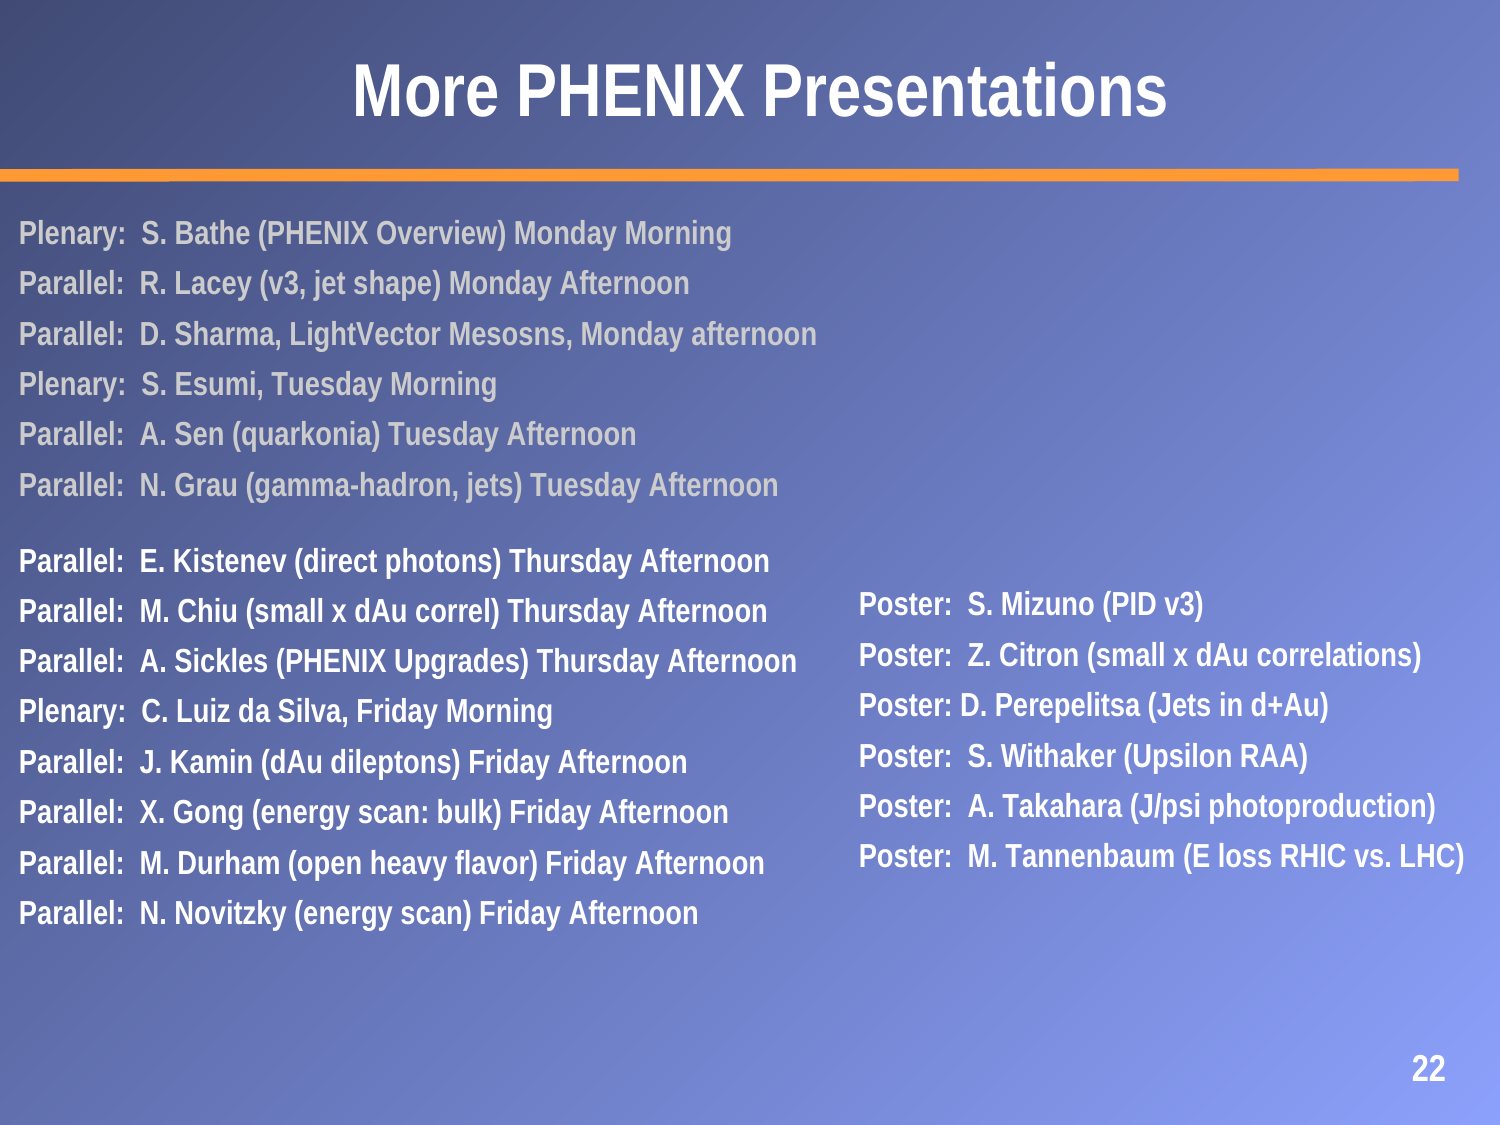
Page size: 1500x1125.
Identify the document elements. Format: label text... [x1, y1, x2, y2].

text_box Plenary: S. Bathe (PHENIX Overview) Monday Morning Parallel: R. Lacey (v3, jet shape) Monday Afternoon Parallel: D. Sharma, LightVector Mesosns, Monday afternoon Plenary: S. Esumi, Tuesday Morning Parallel: A. Sen (quarkonia) Tuesday Afternoon Parallel: N. Grau (gamma-hadron, jets) Tuesday Afternoon Parallel: E. Kistenev (direct photons) Thursday Afternoon Parallel: M. Chiu (small x dAu correl) Thursday Afternoon Parallel: A. Sickles (PHENIX Upgrades) Thursday Afternoon Plenary: C. Luiz da Silva, Friday Morning Parallel: J. Kamin (dAu dileptons) Friday Afternoon Parallel: X. Gong (energy scan: bulk) Friday Afternoon Parallel: M. Durham (open heavy flavor) Friday Afternoon Parallel: N. Novitzky (energy scan) Friday Afternoon [4, 203, 917, 1028]
title More PHENIX Presentations [137, 49, 1386, 148]
text_box Poster: S. Mizuno (PID v3) Poster: Z. Citron (small x dAu correlations) Poster: D. Perepelitsa (Jets in d+Au) Poster: S. Withaker (Upsilon RAA) Poster: A. Takahara (J/psi photoproduction) Poster: M. Tannenbaum (E loss RHIC vs. LHC) [844, 575, 1481, 882]
